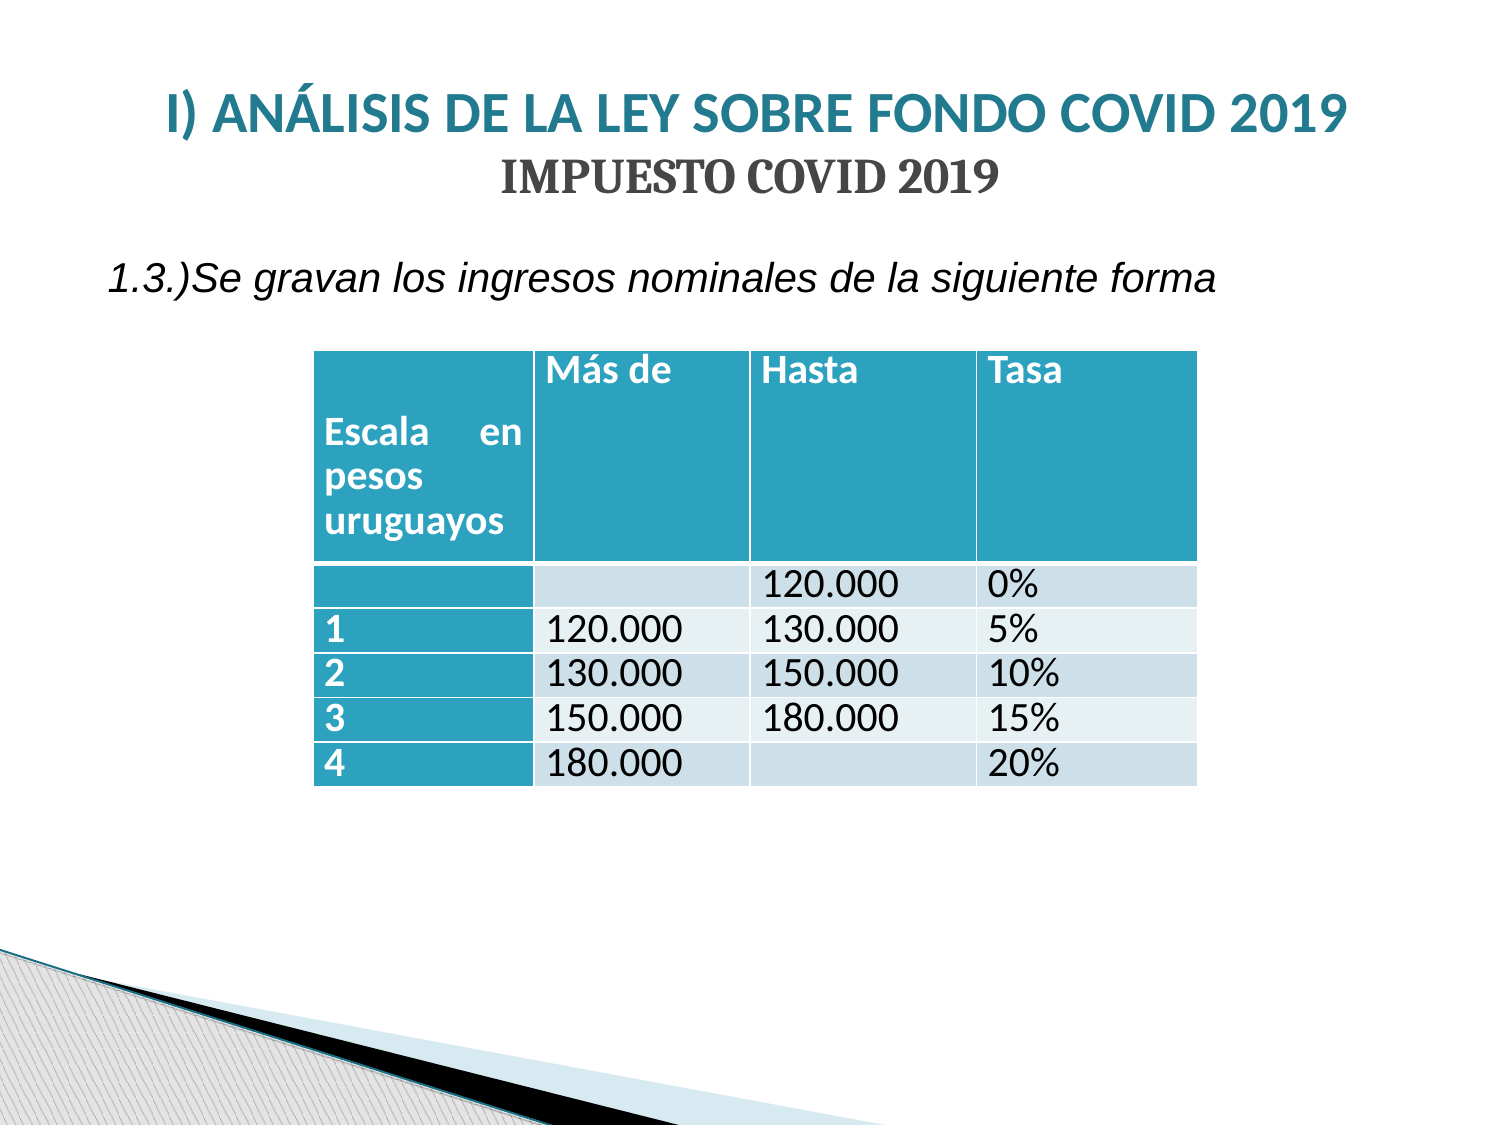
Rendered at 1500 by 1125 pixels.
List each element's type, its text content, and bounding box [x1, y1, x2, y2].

table_cell 1 [314, 609, 533, 652]
table_cell 120.000 [535, 609, 749, 652]
table_cell 150.000 [535, 698, 749, 741]
table_cell [751, 743, 976, 786]
table_cell 15% [977, 698, 1197, 741]
table_cell 2 [314, 654, 533, 697]
table_cell 130.000 [751, 609, 976, 652]
table_header Tasa [977, 351, 1197, 561]
table_cell 0% [977, 566, 1197, 607]
table_cell 5% [977, 609, 1197, 652]
table_cell 130.000 [535, 654, 749, 697]
table_cell 150.000 [751, 654, 976, 697]
table_cell 4 [314, 743, 533, 786]
list 1.3.)Se gravan los ingresos nominales de la siguiente forma [75, 243, 1425, 986]
table_cell 20% [977, 743, 1197, 786]
table_header Más de [535, 351, 749, 561]
table_cell [535, 566, 749, 607]
title I) ANÁLISIS DE LA LEY SOBRE FONDO COVID 2019 IMPUESTO COVID 2019 [75, 45, 1425, 233]
table_cell 180.000 [535, 743, 749, 786]
table_cell [314, 566, 533, 607]
table_header Escala en pesos uruguayos [314, 351, 533, 561]
table_cell 180.000 [751, 698, 976, 741]
table_header Hasta [751, 351, 976, 561]
table_cell 120.000 [751, 566, 976, 607]
table_cell 10% [977, 654, 1197, 697]
table_cell 3 [314, 698, 533, 741]
